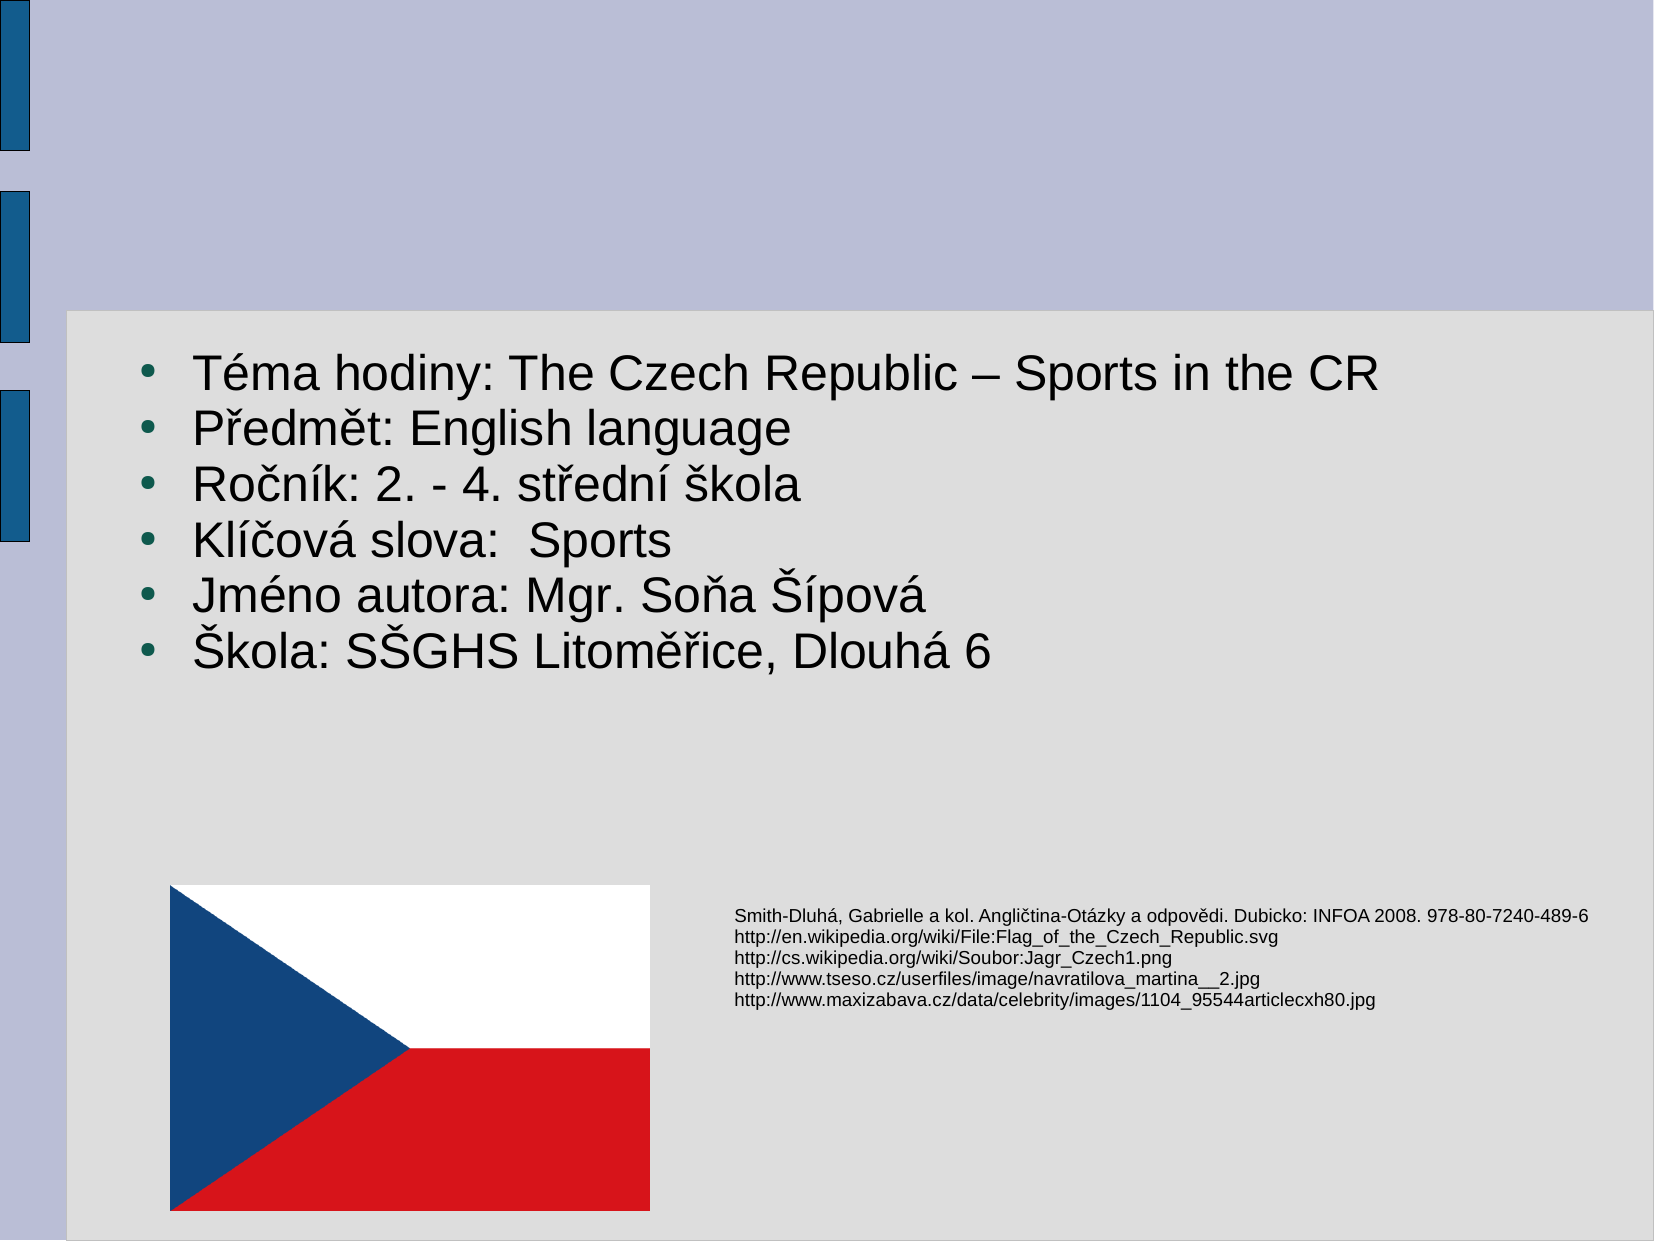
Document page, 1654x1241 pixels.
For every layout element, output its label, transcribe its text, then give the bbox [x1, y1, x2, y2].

list Téma hodiny: The Czech Republic – Sports in the CR Předmět: English language Ročník: 2. - 4. střední škola Klíčová slova: Sports Jméno autora: Mgr. Soňa Šípová Škola: SŠGHS Litoměřice, Dlouhá 6 [121, 344, 1534, 1127]
text_box Smith-Dluhá, Gabrielle a kol. Angličtina-Otázky a odpovědi. Dubicko: INFOA 2008. 978-80-7240-489-6 http://en.wikipedia.org/wiki/File:Flag_of_the_Czech_Republic.svg http://cs.wikipedia.org/wiki/Soubor:Jagr_Czech1.png http://www.tseso.cz/userfiles/image/navratilova_martina__2.jpg http://www.maxizabava.cz/data/celebrity/images/1104_95544articlecxh80.jpg [719, 856, 1625, 1121]
picture [170, 885, 650, 1211]
